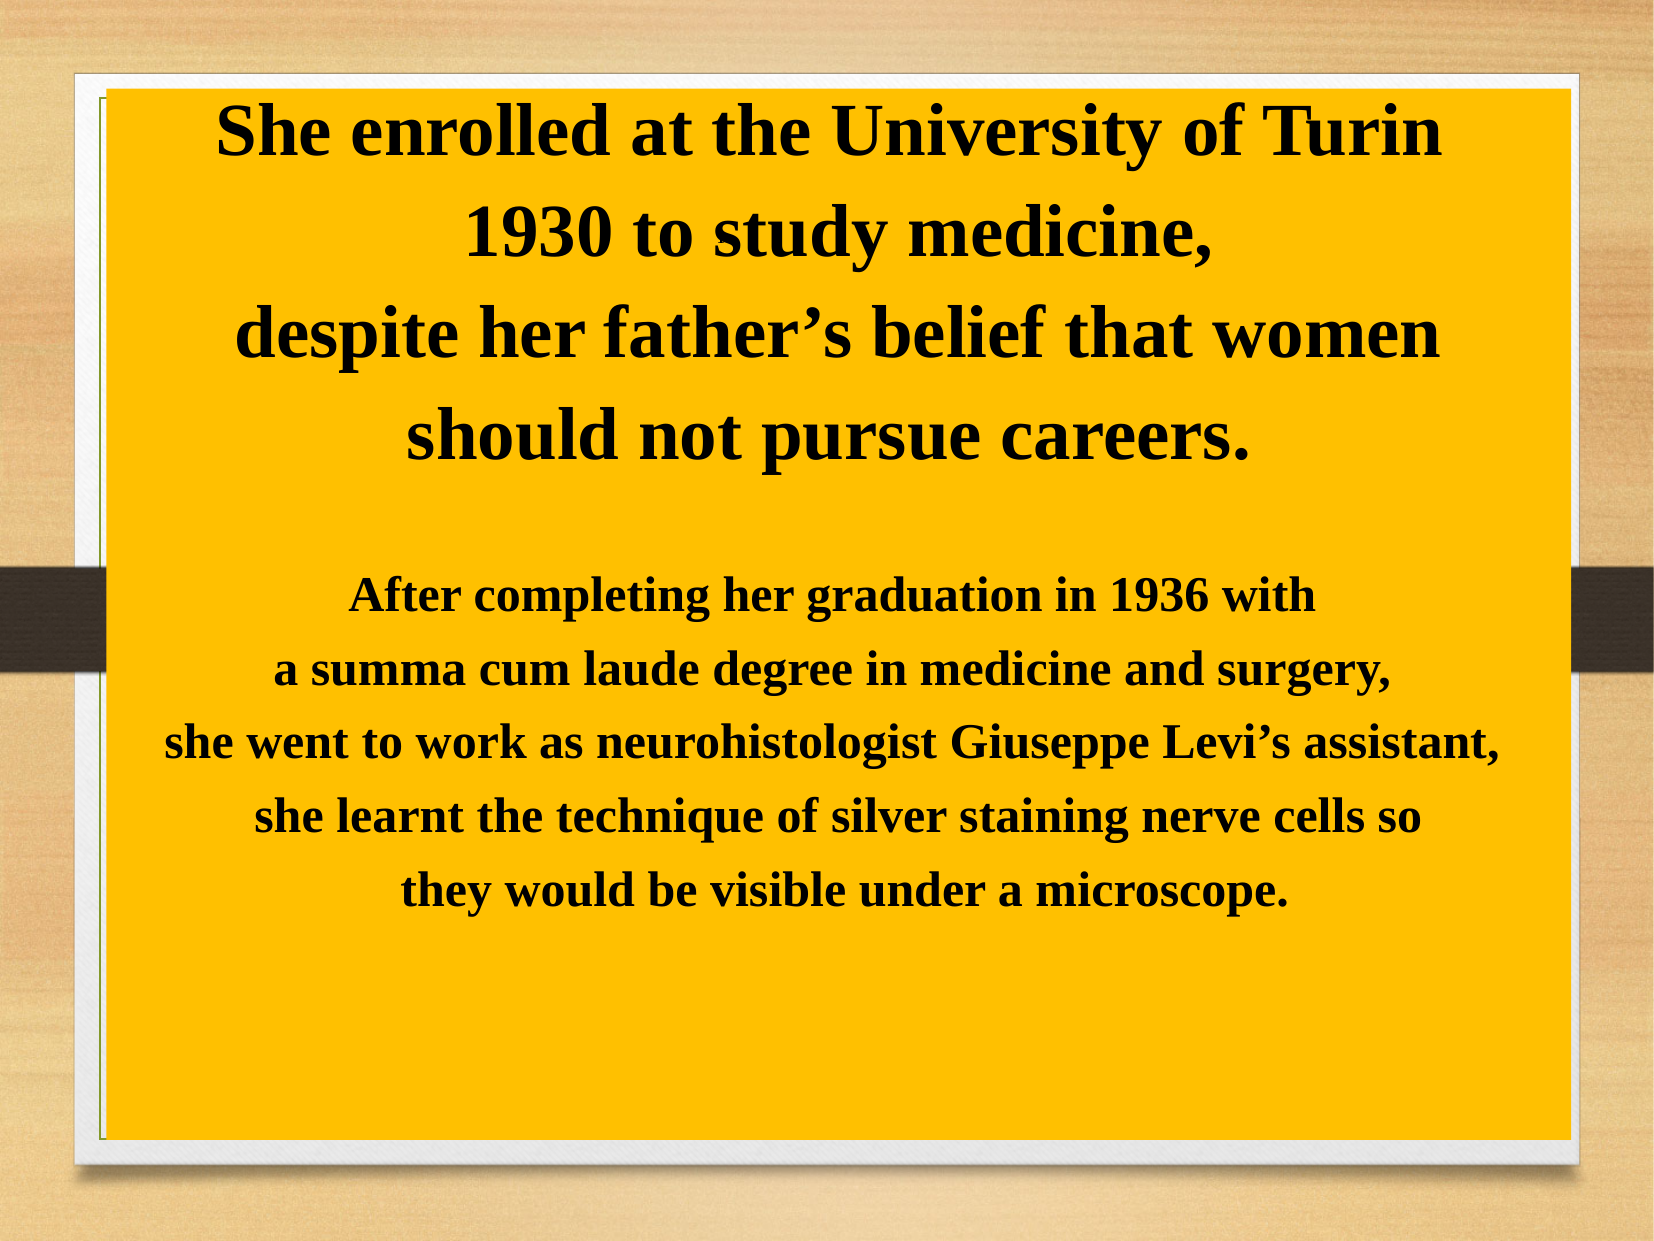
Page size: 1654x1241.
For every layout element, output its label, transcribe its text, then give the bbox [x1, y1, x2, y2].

text_box i [711, 220, 755, 250]
text_box She enrolled at the University of Turin 1930 to study medicine, despite her father’s belief that women should not pursue careers. After completing her graduation in 1936 with a summa cum laude degree in medicine and surgery, she went to work as neurohistologist Giuseppe Levi’s assistant, she learnt the technique of silver staining nerve cells so they would be visible under a microscope. [106, 88, 1572, 1140]
